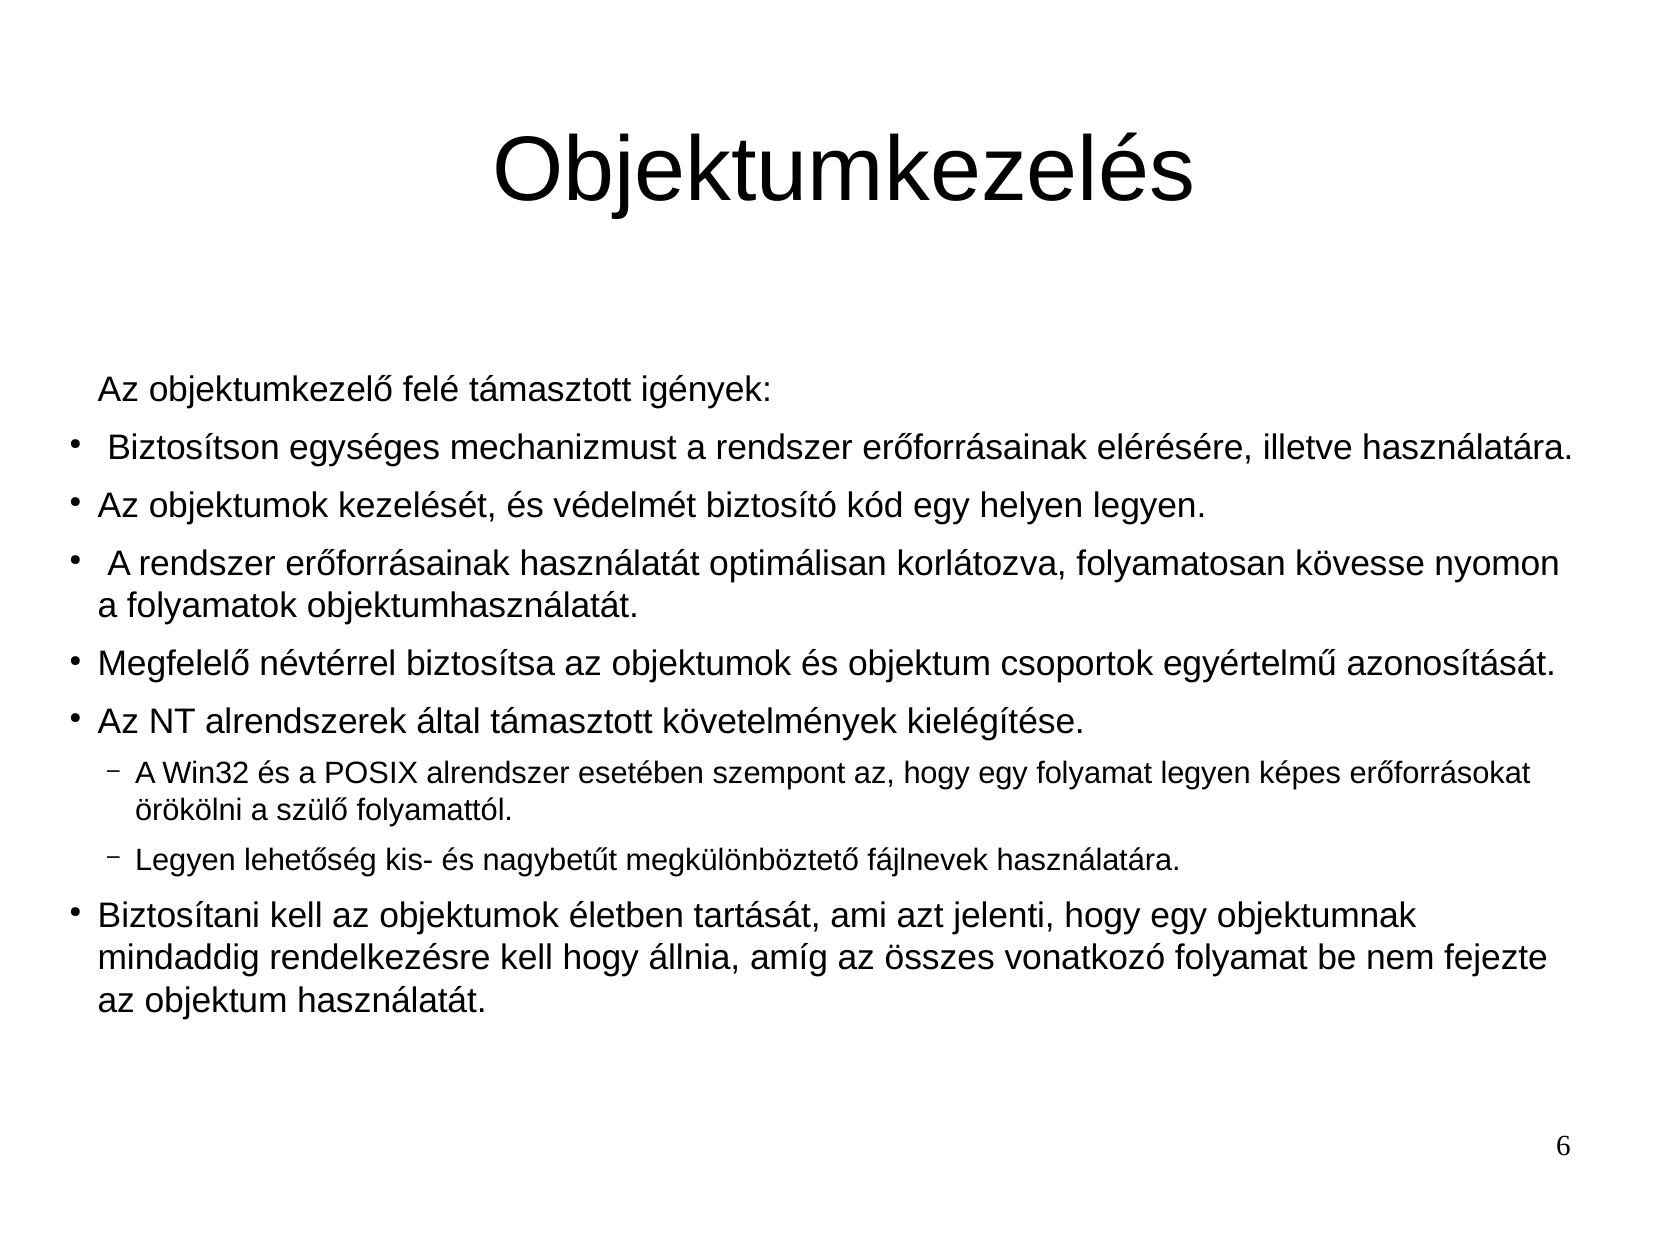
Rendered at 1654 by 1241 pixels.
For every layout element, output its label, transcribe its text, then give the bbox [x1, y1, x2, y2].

title Objektumkezelés [123, 60, 1530, 267]
list Az objektumkezelő felé támasztott igények: Biztosítson egységes mechanizmust a rendszer erőforrásainak elérésére, illetve használatára. Az objektumok kezelését, és védelmét biztosító kód egy helyen legyen. A rendszer erőforrásainak használatát optimálisan korlátozva, folyamatosan kövesse nyomon a folyamatok objektumhasználatát. Megfelelő névtérrel biztosítsa az objektumok és objektum csoportok egyértelmű azonosítását. Az NT alrendszerek által támasztott követelmények kielégítése. A Win32 és a POSIX alrendszer esetében szempont az, hogy egy folyamat legyen képes erőforrásokat örökölni a szülő folyamattól. Legyen lehetőség kis- és nagybetűt megkülönböztető fájlnevek használatára. Biztosítani kell az objektumok életben tartását, ami azt jelenti, hogy egy objektumnak mindaddig rendelkezésre kell hogy állnia, amíg az összes vonatkozó folyamat be nem fejezte az objektum használatát. [45, 358, 1595, 1103]
